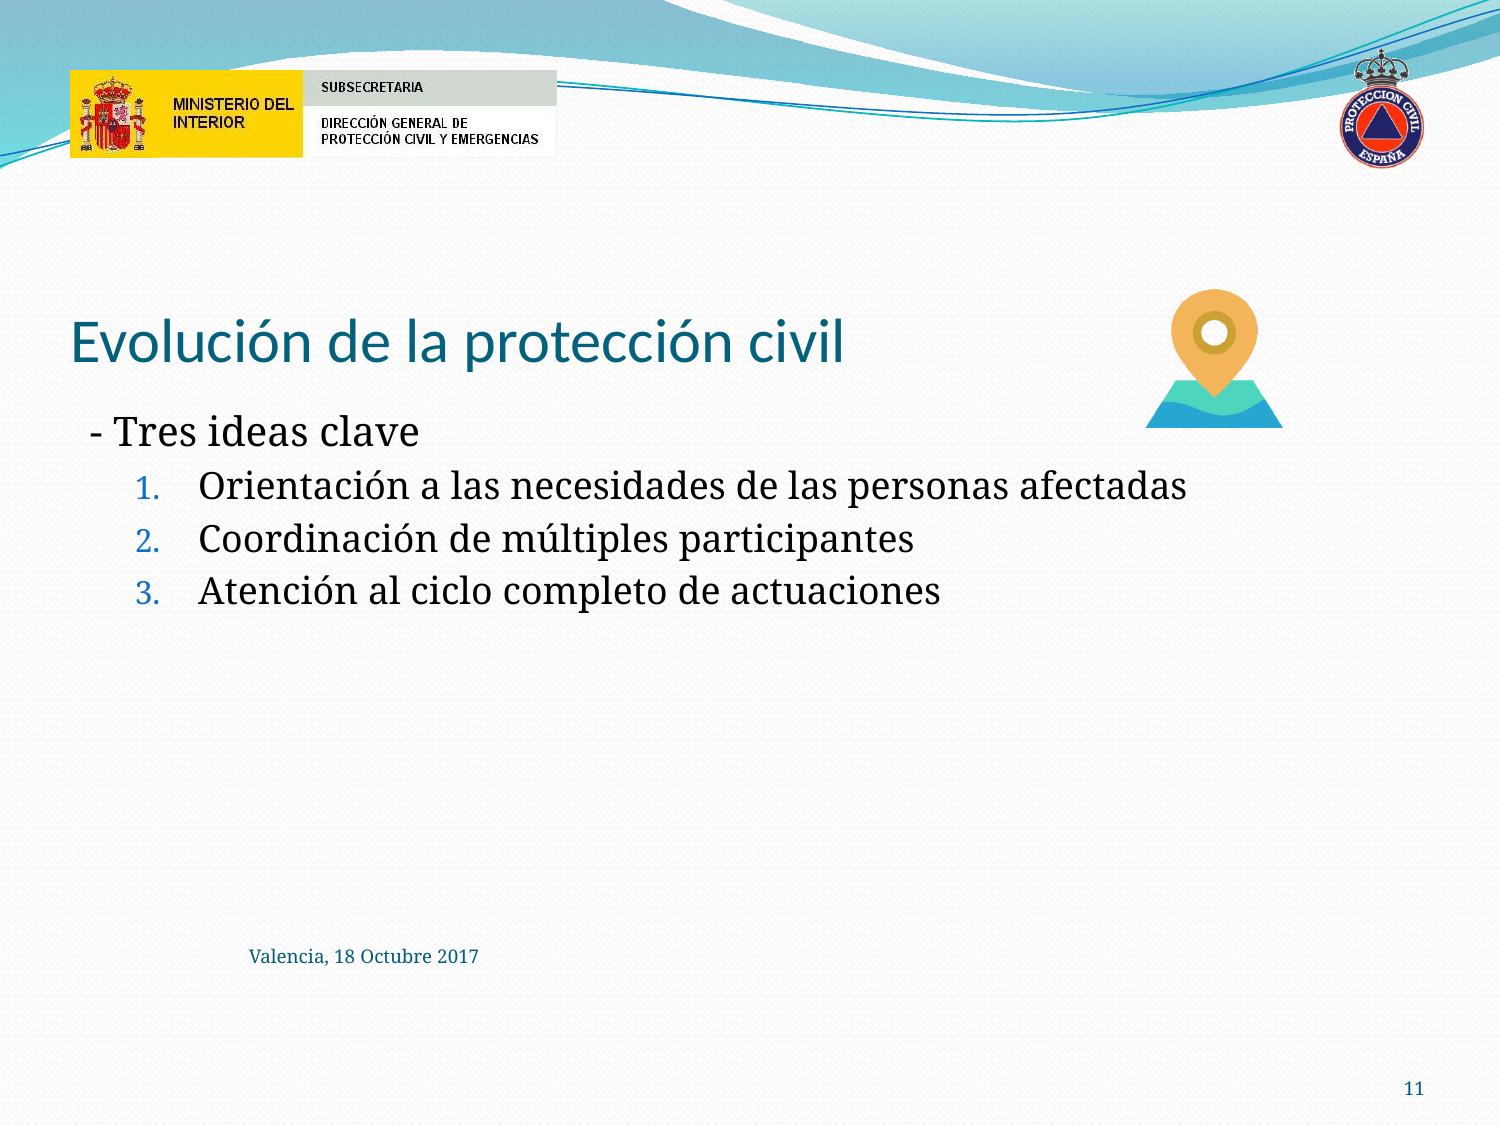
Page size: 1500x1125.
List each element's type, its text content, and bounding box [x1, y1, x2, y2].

picture [24, 147, 50, 156]
title Evolución de la protección civil [70, 187, 1421, 375]
picture [0, 0, 1500, 1125]
slide_number <number> [1299, 1042, 1425, 1103]
list - Tres ideas clave Orientación a las necesidades de las personas afectadas Coordinación de múltiples participantes Atención al ciclo completo de actuaciones [75, 398, 1425, 1038]
slide_number Valencia, 18 Octubre 2017 [249, 922, 507, 968]
